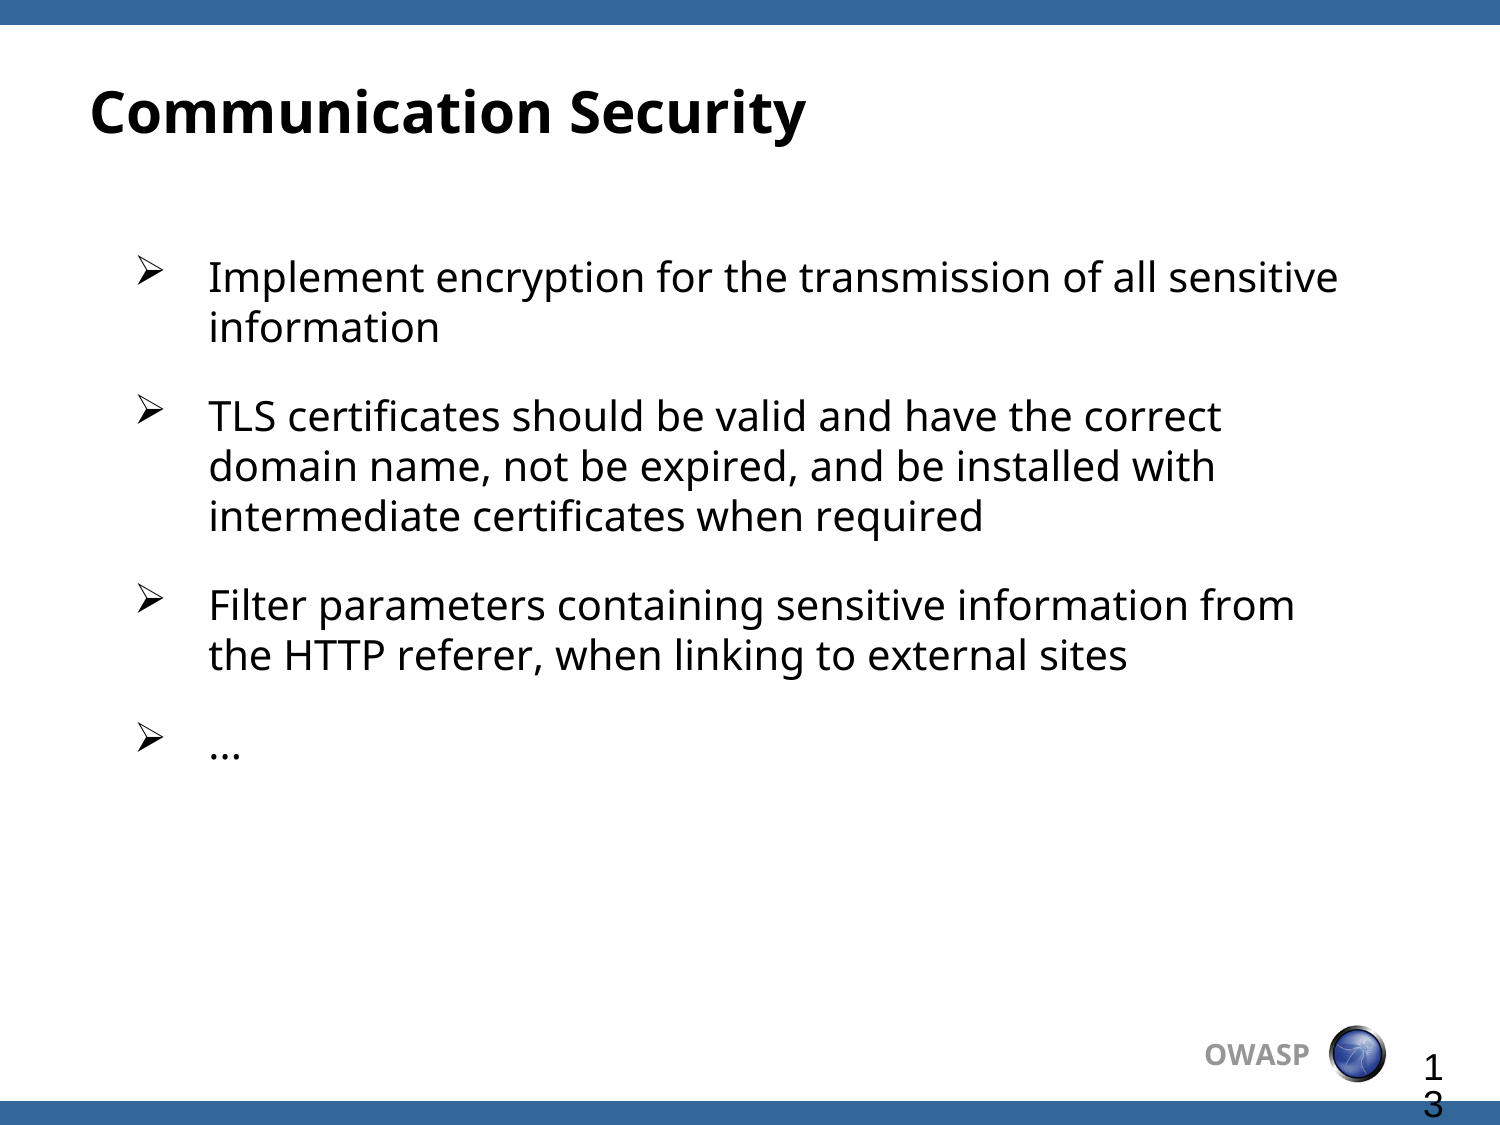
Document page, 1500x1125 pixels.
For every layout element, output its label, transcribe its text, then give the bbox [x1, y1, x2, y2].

picture [1325, 1024, 1388, 1083]
title Communication Security [75, 45, 1426, 176]
list Implement encryption for the transmission of all sensitive information TLS certificates should be valid and have the correct domain name, not be expired, and be installed with intermediate certificates when required Filter parameters containing sensitive information from the HTTP referer, when linking to external sites ... [81, 242, 1359, 951]
